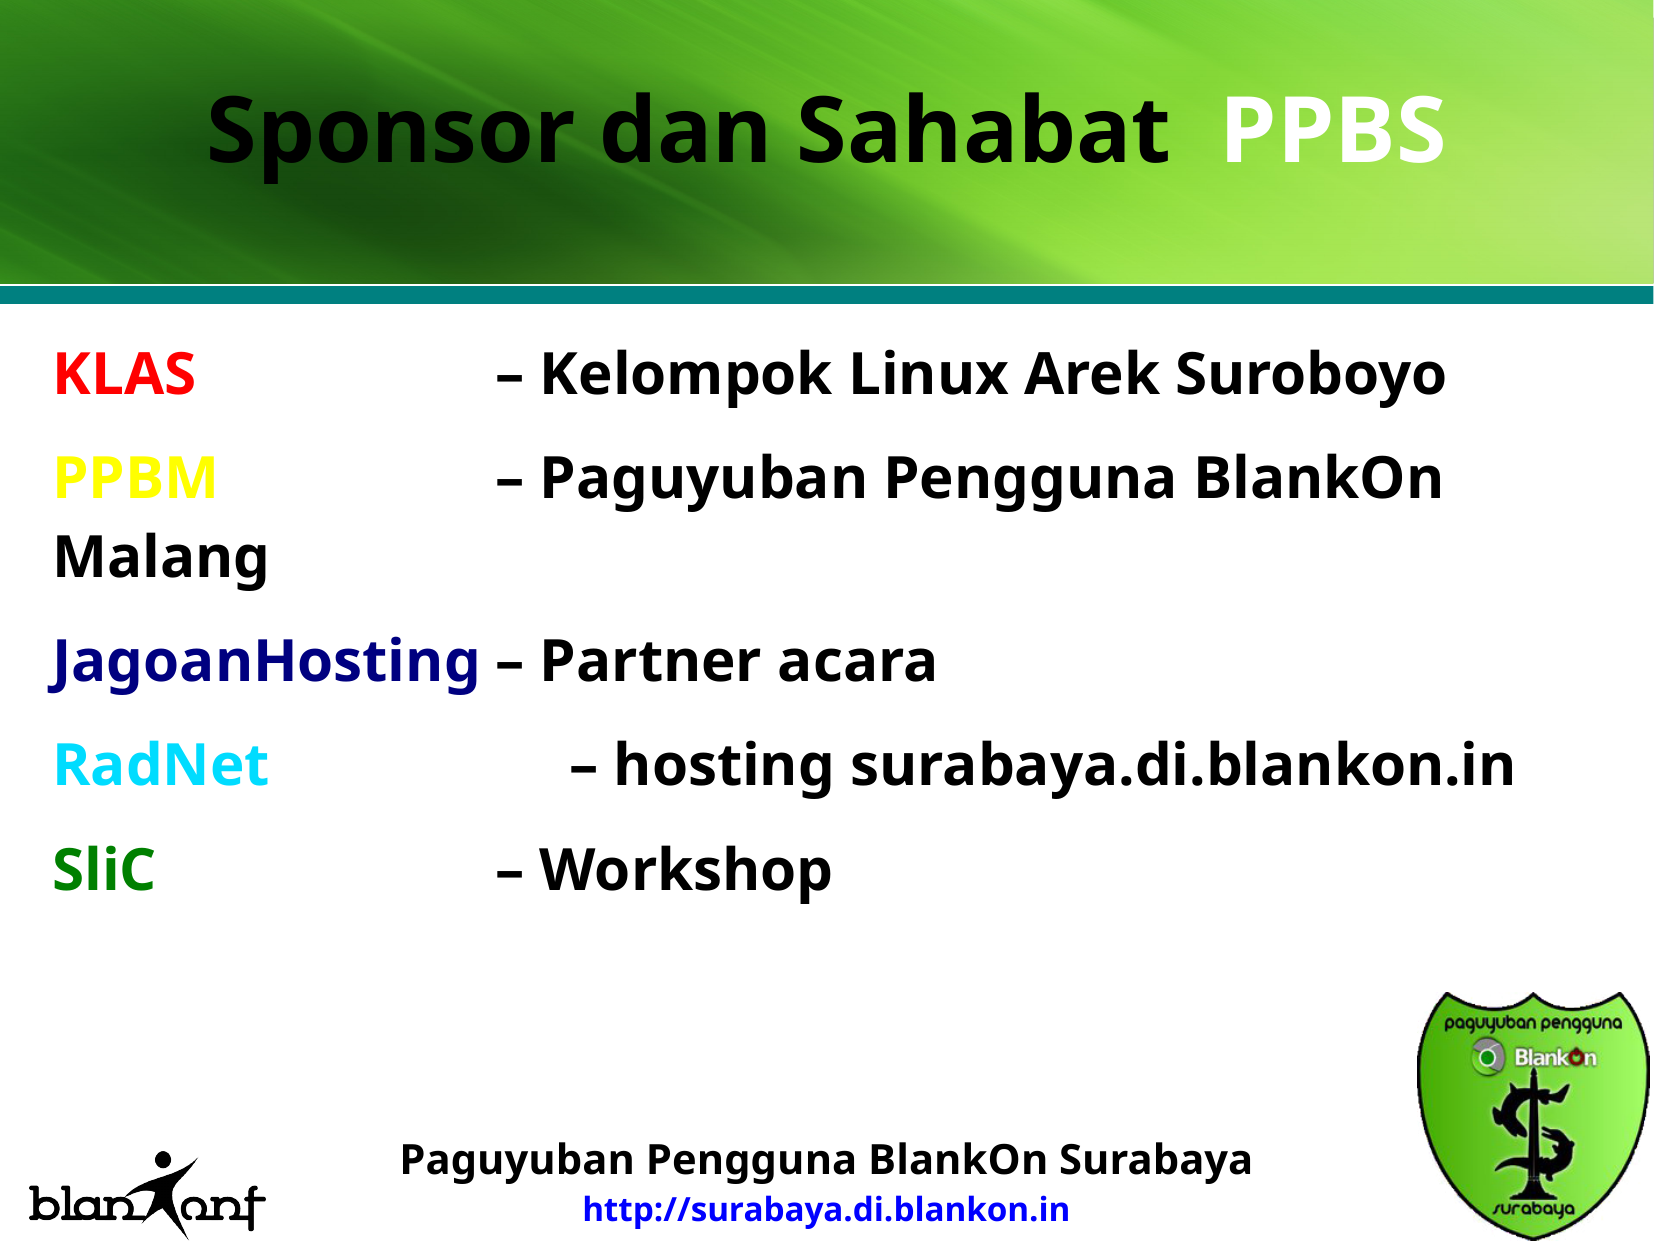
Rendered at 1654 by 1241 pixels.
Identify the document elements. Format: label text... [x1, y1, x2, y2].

text_box Paguyuban Pengguna BlankOn Surabaya http://surabaya.di.blankon.in [295, 1122, 1359, 1241]
picture [1417, 992, 1650, 1241]
text_box KLAS – Kelompok Linux Arek Suroboyo PPBM – Paguyuban Pengguna BlankOn Malang JagoanHosting – Partner acara RadNet – hosting surabaya.di.blankon.in SliC – Workshop [31, 324, 1595, 1093]
picture [29, 1151, 266, 1241]
picture [0, 0, 1654, 284]
